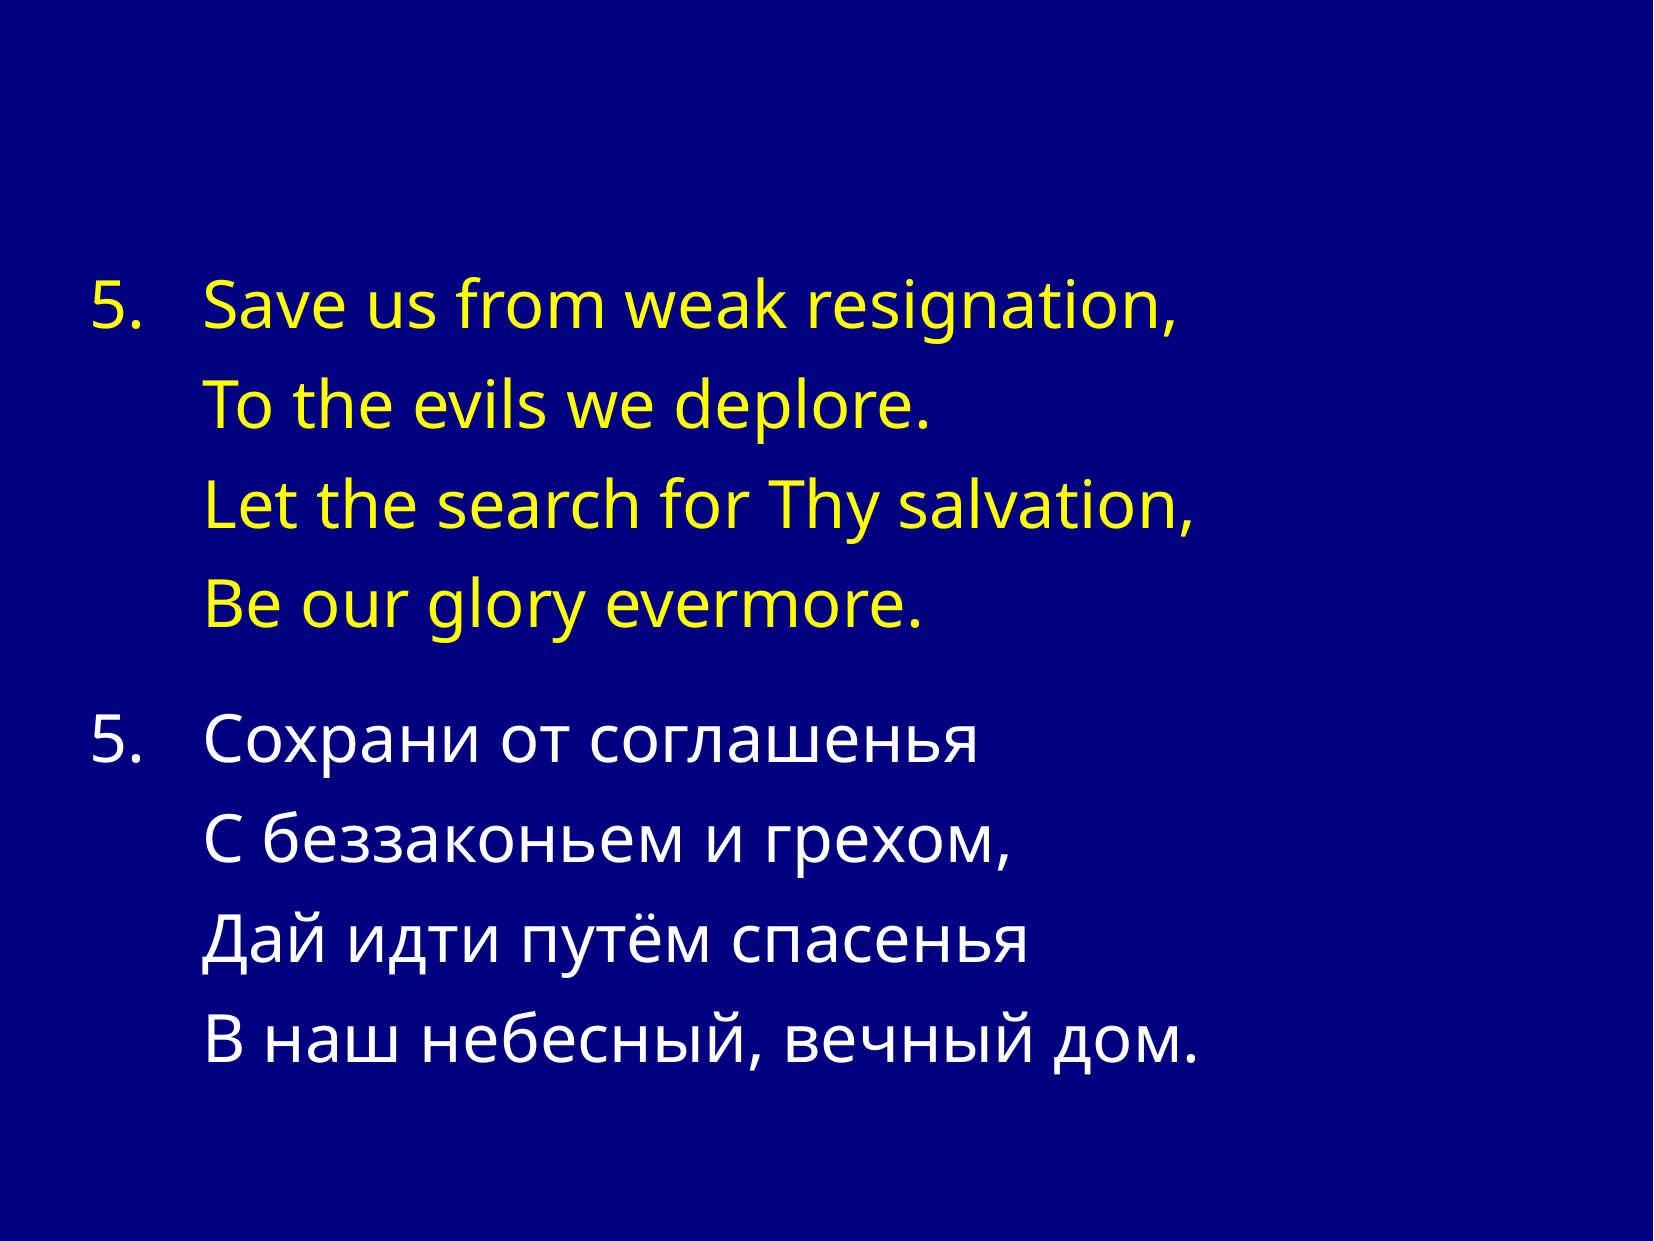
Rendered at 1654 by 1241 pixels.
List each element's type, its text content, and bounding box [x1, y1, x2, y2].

text_box 5. Save us from weak resignation, To the evils we deplore. Let the search for Thy salvation, Be our glory evermore. [75, 150, 1576, 638]
text_box 5. Сохрани от соглашенья С беззаконьем и грехом, Дай идти путём спасенья В наш небесный, вечный дом. [75, 675, 1576, 1163]
